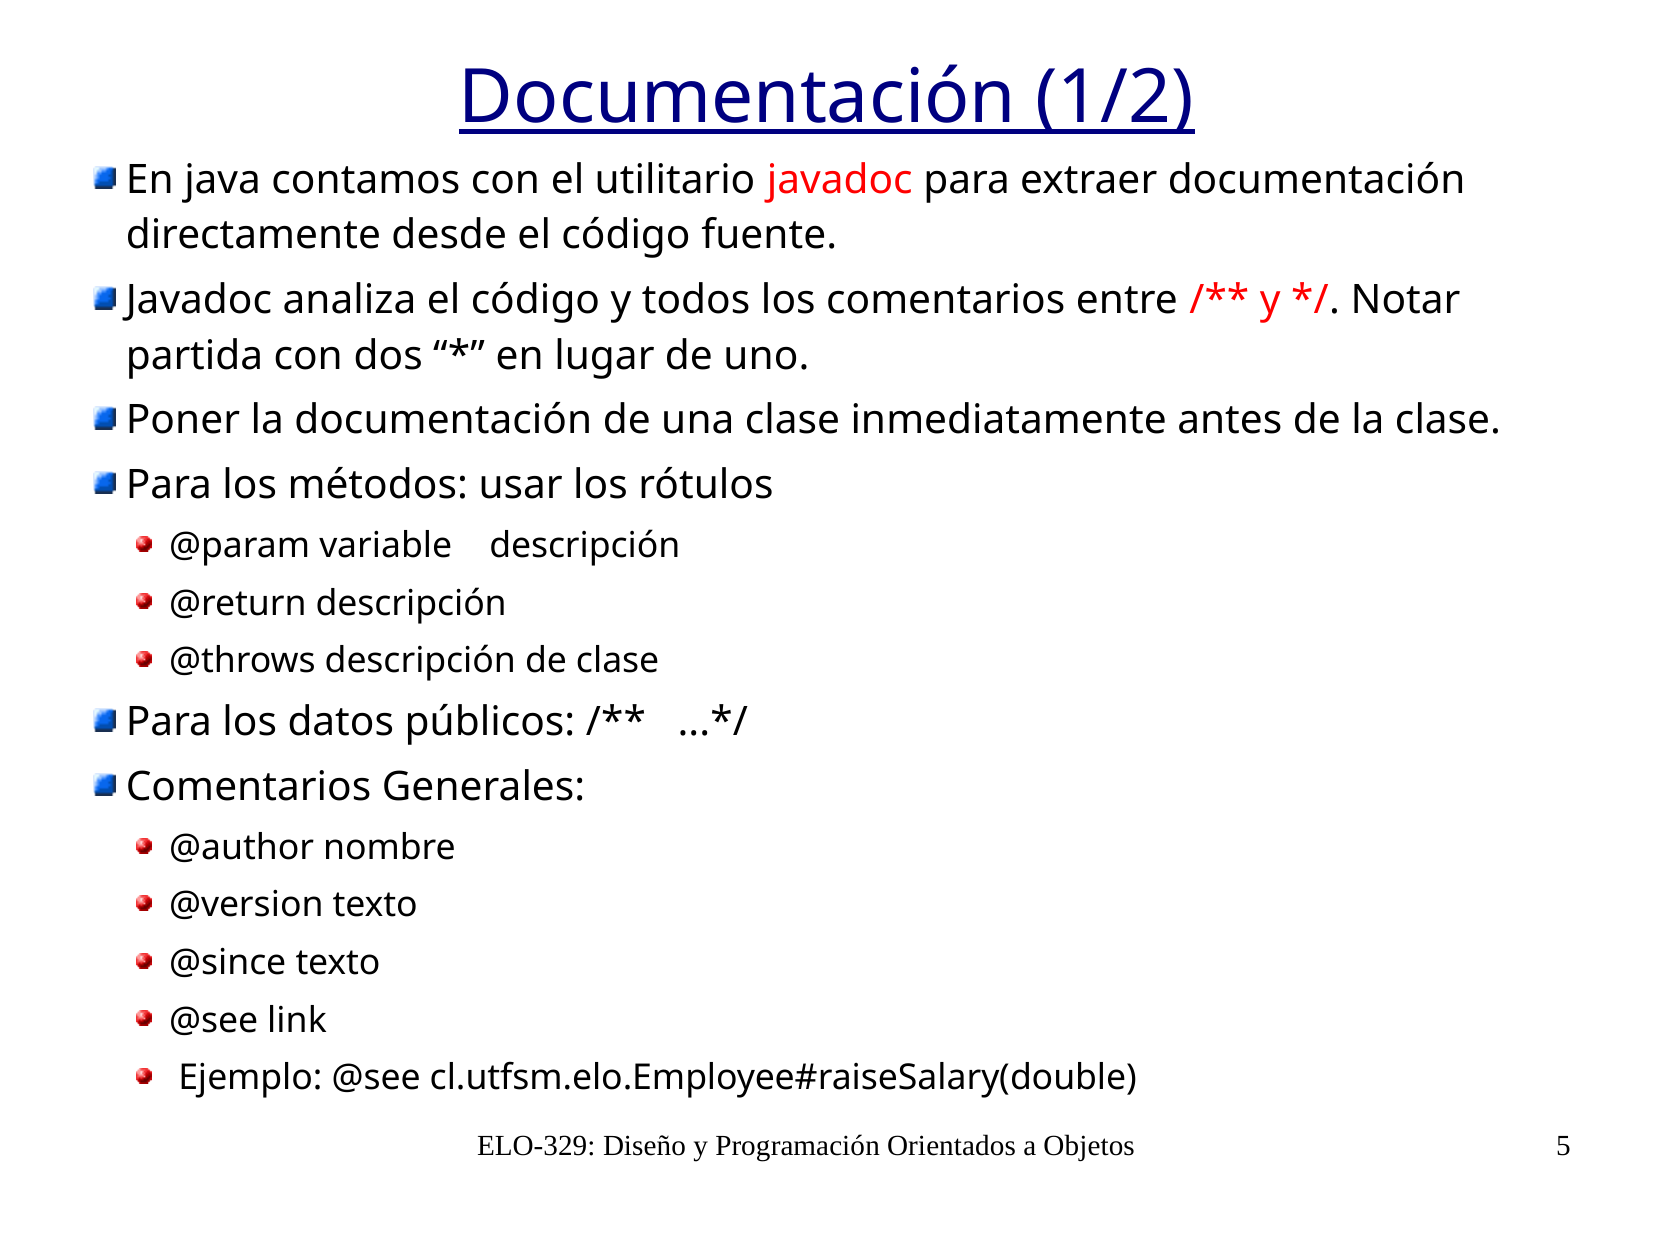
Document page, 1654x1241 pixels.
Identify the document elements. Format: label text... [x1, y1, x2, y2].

title Documentación (1/2) [82, 43, 1571, 145]
list En java contamos con el utilitario javadoc para extraer documentación directamente desde el código fuente. Javadoc analiza el código y todos los comentarios entre /** y */. Notar partida con dos “*” en lugar de uno. Poner la documentación de una clase inmediatamente antes de la clase. Para los métodos: usar los rótulos @param variable descripción @return descripción @throws descripción de clase Para los datos públicos: /** ...*/ Comentarios Generales: @author nombre @version texto @since texto @see link Ejemplo: @see cl.utfsm.elo.Employee#raiseSalary(double) [82, 150, 1571, 1126]
